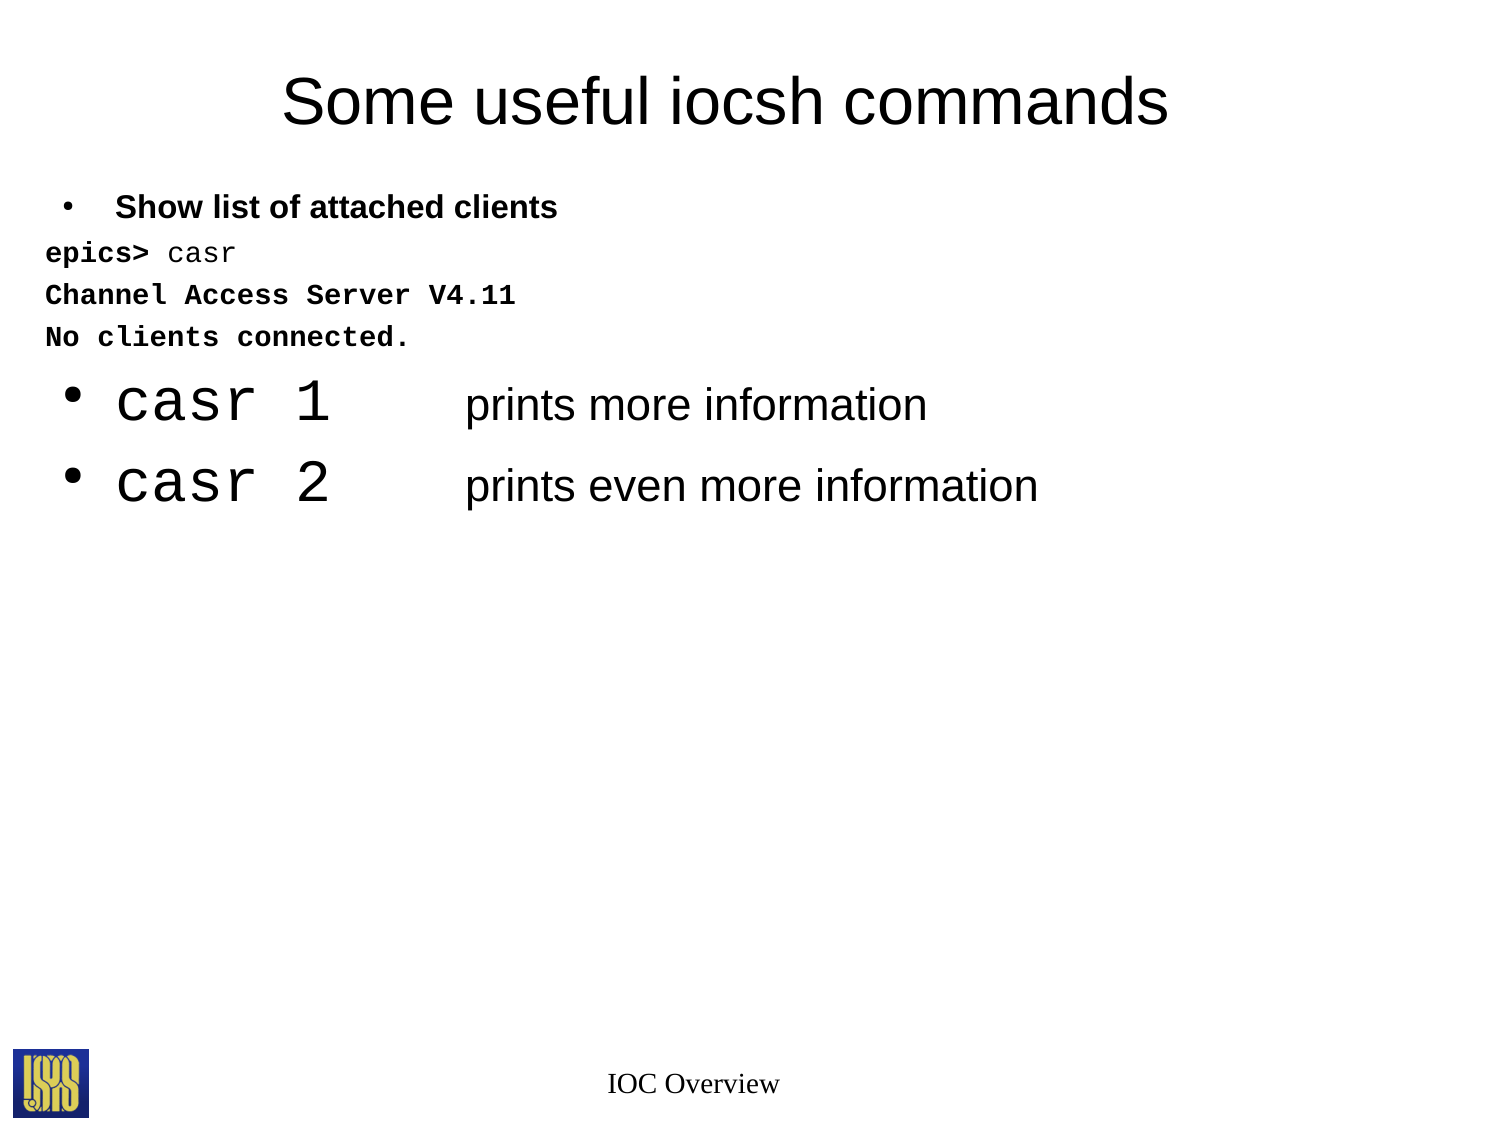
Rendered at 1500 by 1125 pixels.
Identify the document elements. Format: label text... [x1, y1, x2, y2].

list Show list of attached clients epics> casr Channel Access Server V4.11 No clients connected. casr 1 prints more information casr 2 prints even more information [30, 183, 1447, 525]
title Some useful iocsh commands [55, 57, 1361, 146]
picture [13, 1049, 89, 1118]
